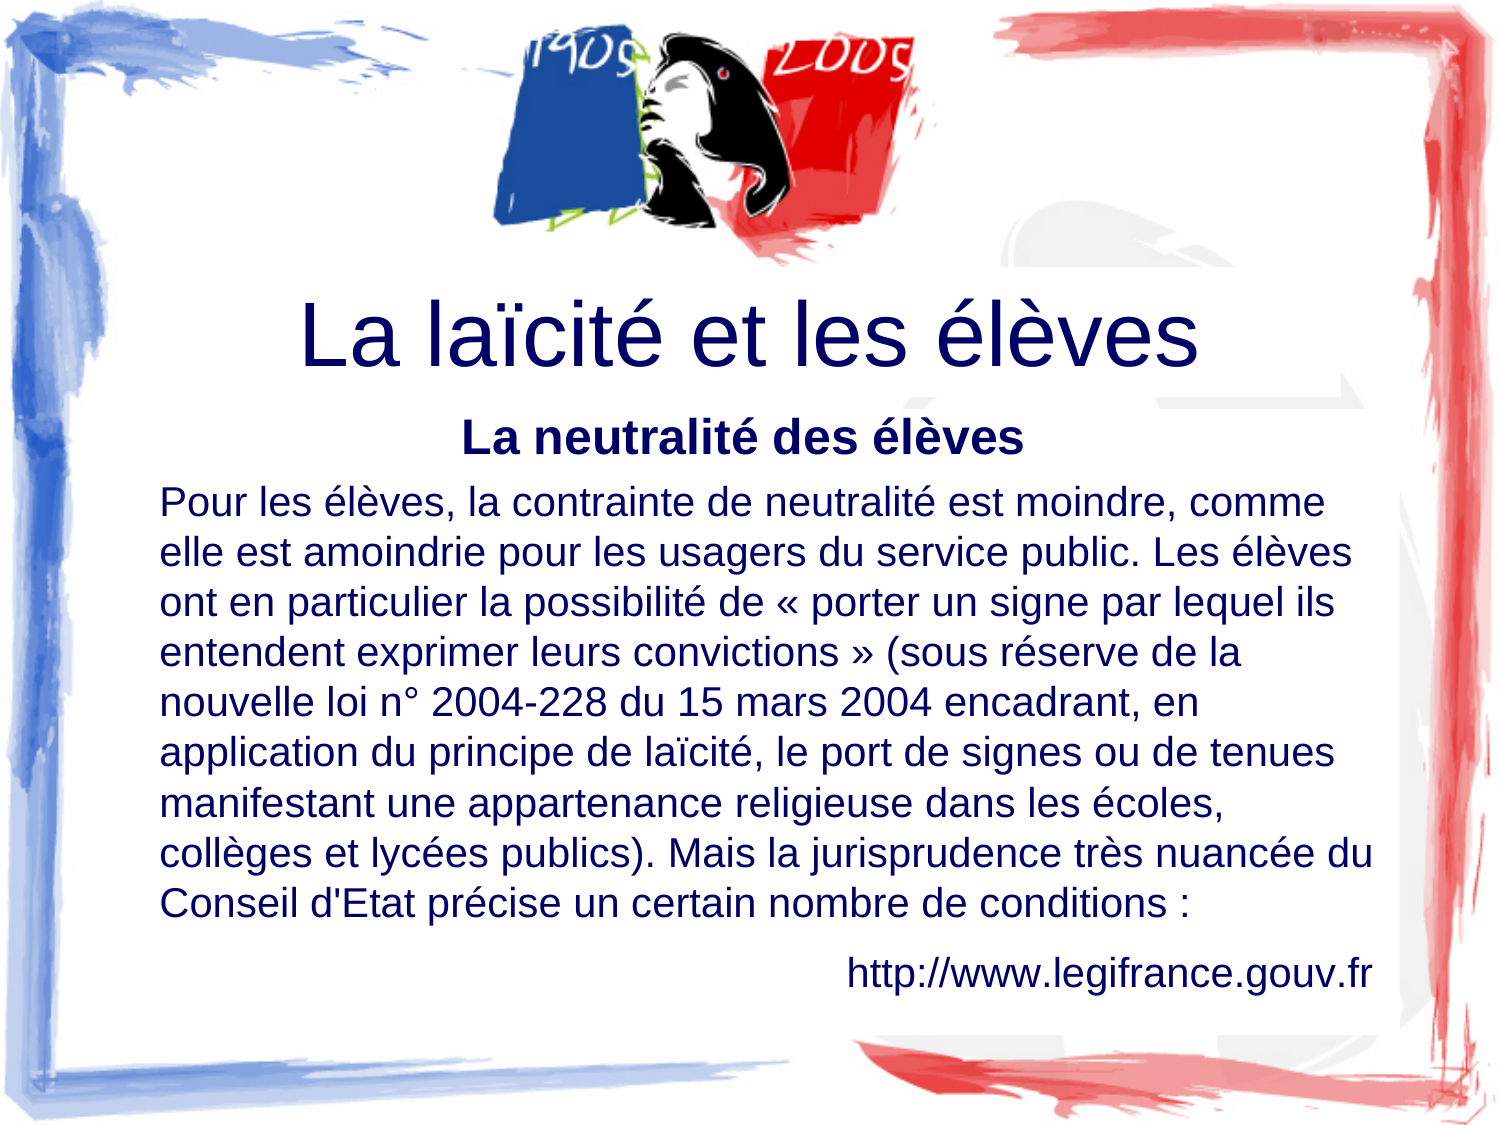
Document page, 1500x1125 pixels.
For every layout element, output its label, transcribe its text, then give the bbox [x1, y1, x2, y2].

title La laïcité et les élèves [159, 267, 1341, 398]
picture [0, 0, 1500, 1125]
list La neutralité des élèves Pour les élèves, la contrainte de neutralité est moindre, comme elle est amoindrie pour les usagers du service public. Les élèves ont en particulier la possibilité de « porter un signe par lequel ils entendent exprimer leurs convictions » (sous réserve de la nouvelle loi n° 2004-228 du 15 mars 2004 encadrant, en application du principe de laïcité, le port de signes ou de tenues manifestant une appartenance religieuse dans les écoles, collèges et lycées publics). Mais la jurisprudence très nuancée du Conseil d'Etat précise un certain nombre de conditions : http://www.legifrance.gouv.fr [88, 408, 1400, 1035]
